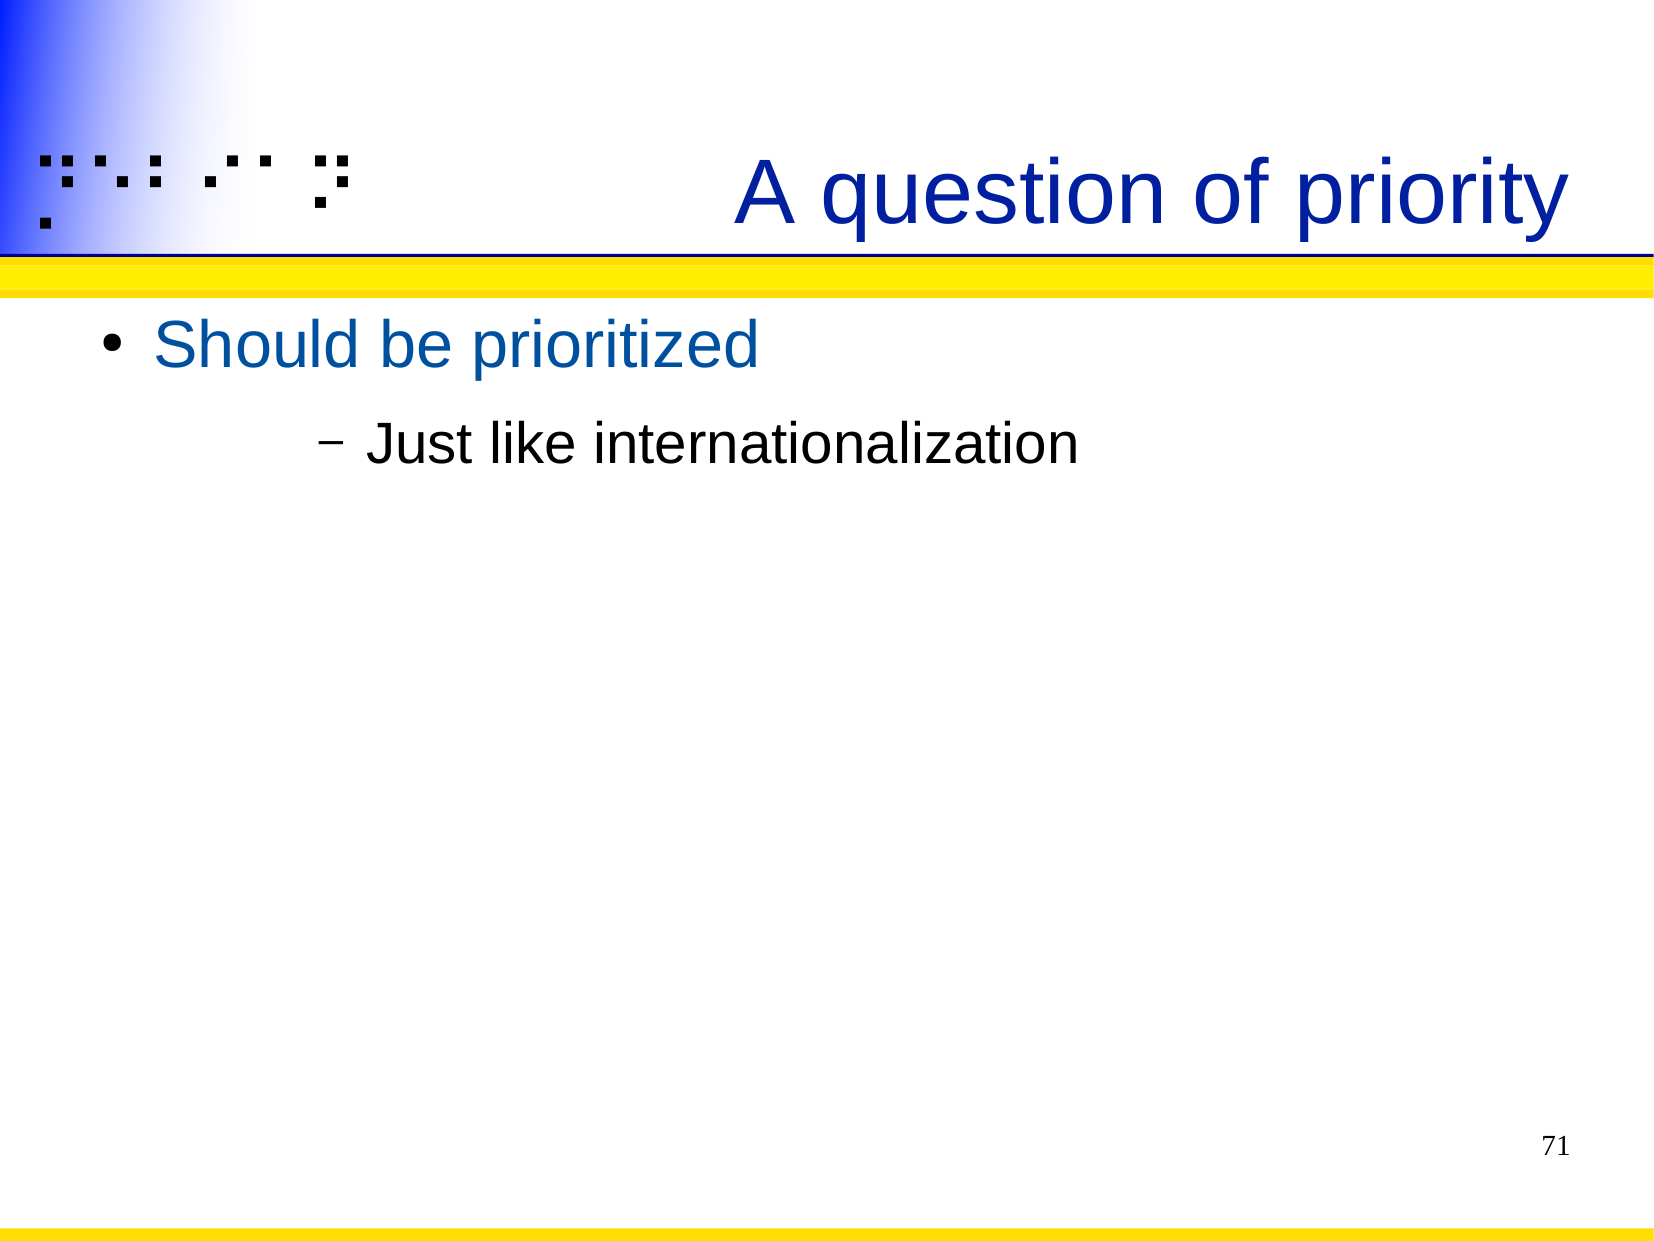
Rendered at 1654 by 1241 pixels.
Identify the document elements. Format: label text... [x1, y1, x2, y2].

title A question of priority [372, 126, 1571, 257]
list Should be prioritized Just like internationalization [82, 307, 1571, 1126]
